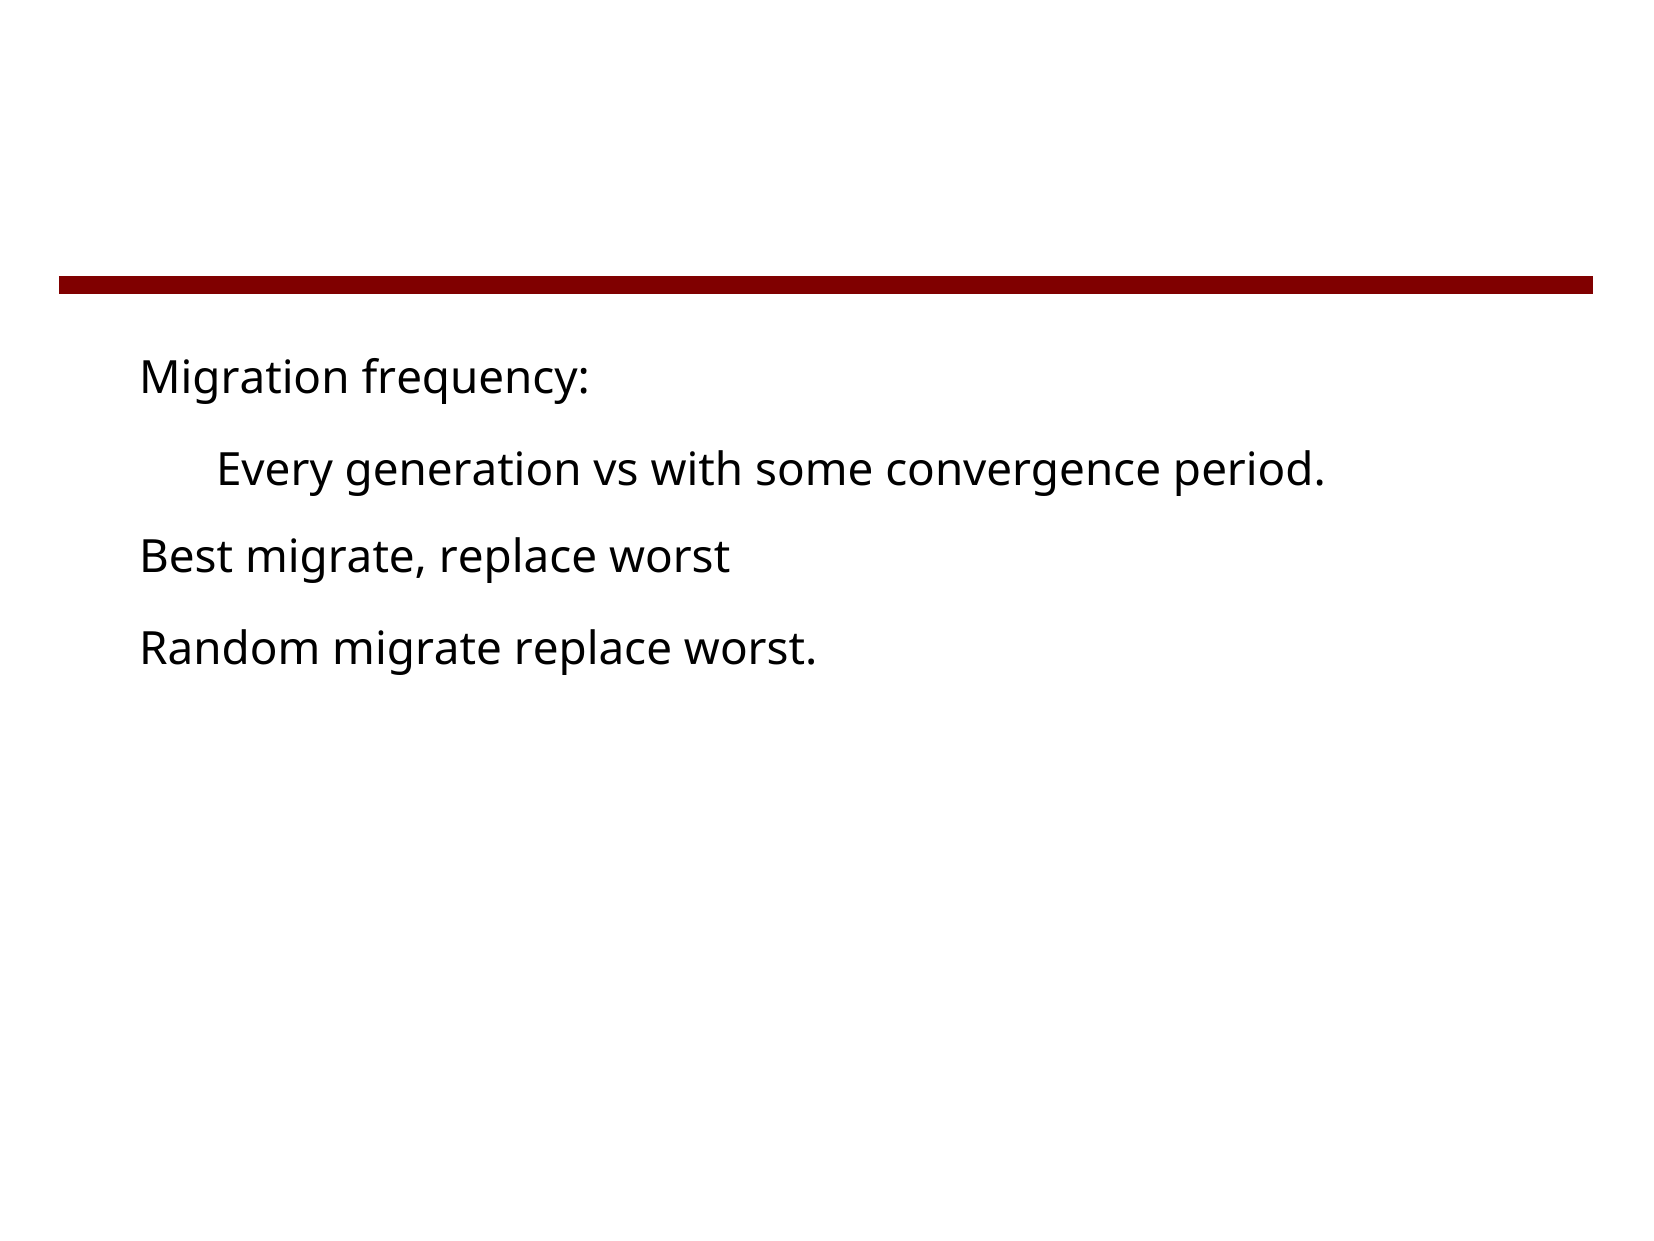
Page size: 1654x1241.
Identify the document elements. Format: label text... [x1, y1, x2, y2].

list Migration frequency: Every generation vs with some convergence period. Best migrate, replace worst Random migrate replace worst. [121, 344, 1534, 1127]
